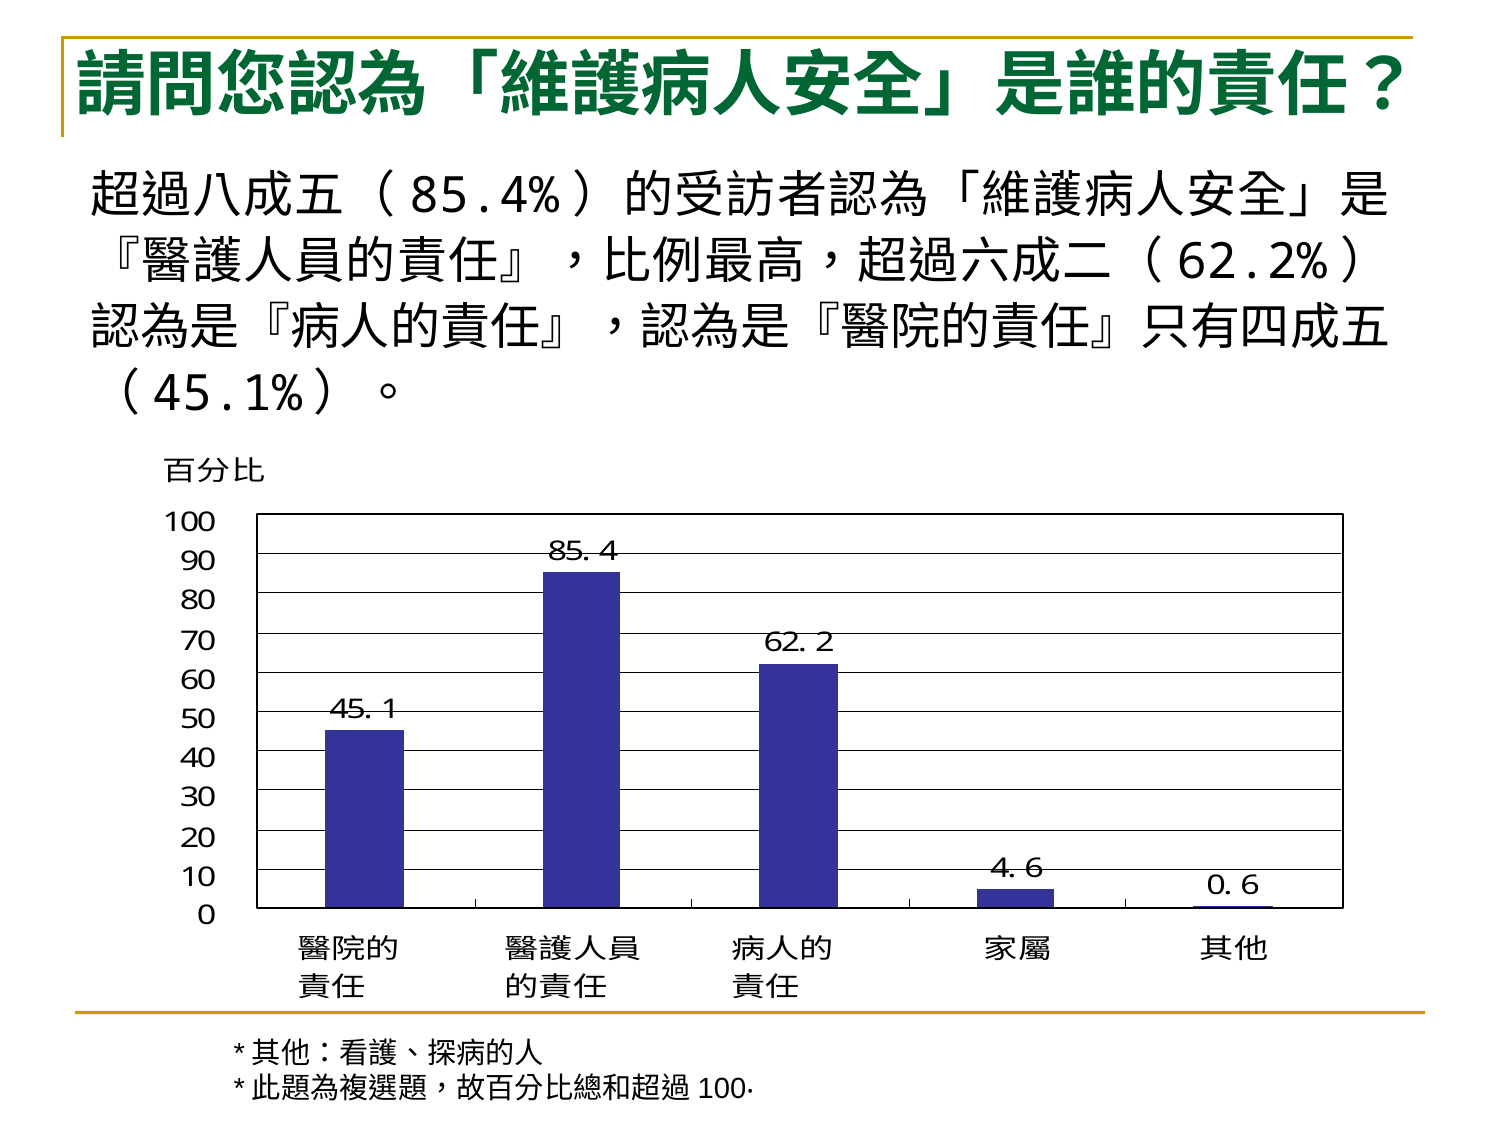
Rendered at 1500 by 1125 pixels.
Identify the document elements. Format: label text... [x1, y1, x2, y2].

title 請問您認為「維護病人安全」是誰的責任？ [17, 31, 1477, 209]
text_box *其他：看護、探病的人 *此題為複選題，故百分比總和超過100‧ [218, 1027, 1352, 1112]
chart [147, 420, 1389, 1015]
list 超過八成五（85.4%）的受訪者認為「維護病人安全」是『醫護人員的責任』，比例最高，超過六成二（62.2%）認為是『病人的責任』，認為是『醫院的責任』只有四成五（45.1%）。 [75, 148, 1412, 496]
